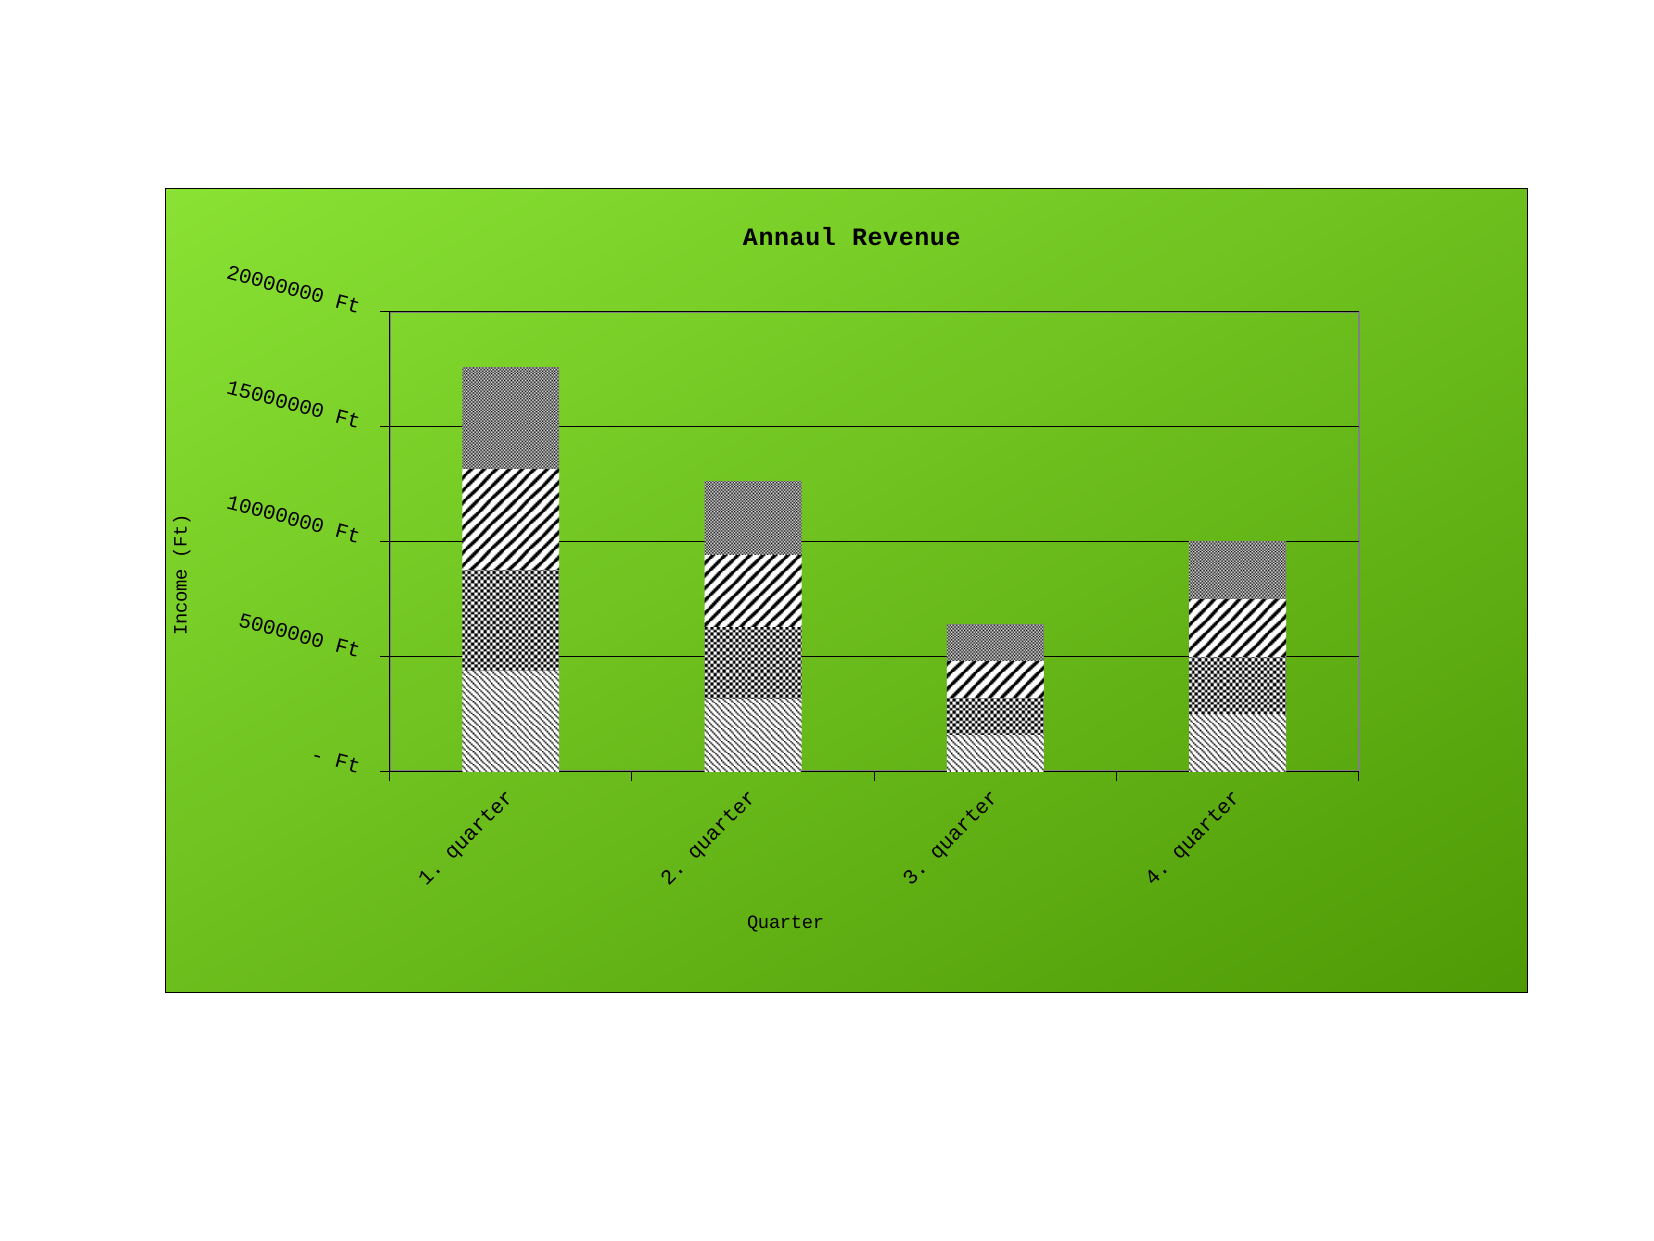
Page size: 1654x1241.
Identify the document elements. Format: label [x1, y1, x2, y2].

chart [165, 188, 1528, 993]
